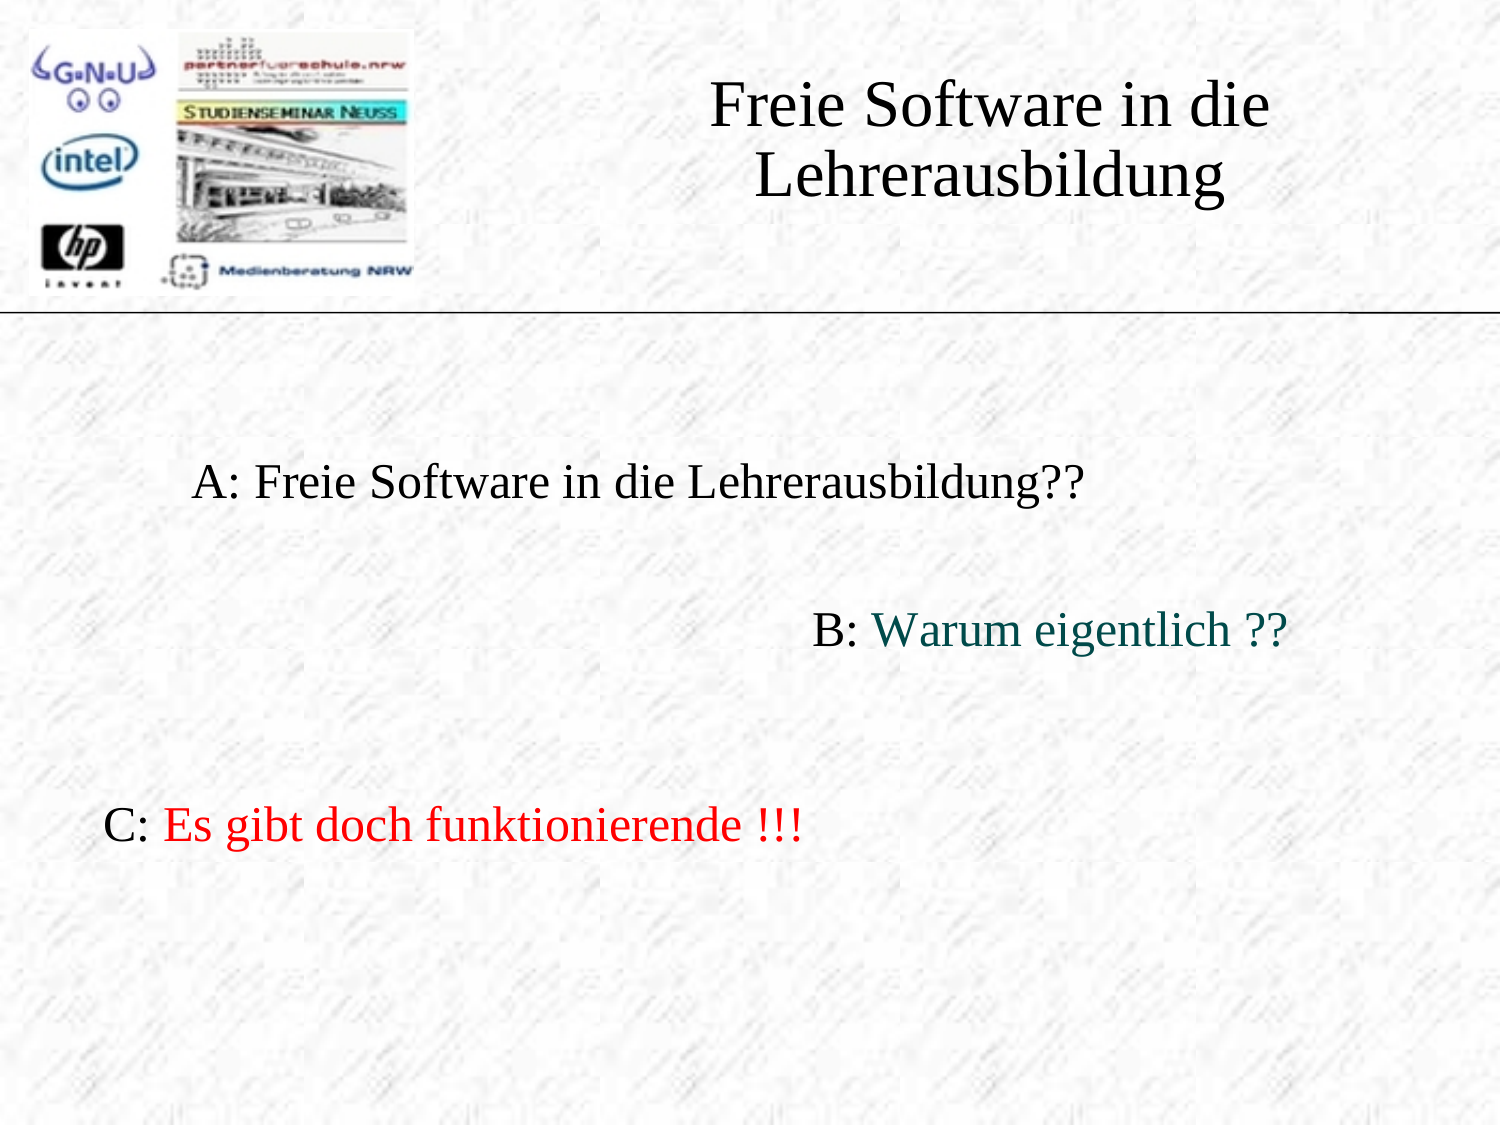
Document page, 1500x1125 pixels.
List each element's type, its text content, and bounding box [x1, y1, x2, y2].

picture [0, 314, 1500, 1125]
picture [0, 0, 1500, 311]
text_box B: Warum eigentlich ?? [797, 590, 1329, 661]
text_box A: Freie Software in die Lehrerausbildung?? [177, 442, 1123, 514]
text_box C: Es gibt doch funktionierende !!! [88, 786, 1063, 857]
text_box Freie Software in die Lehrerausbildung [476, 62, 1500, 219]
